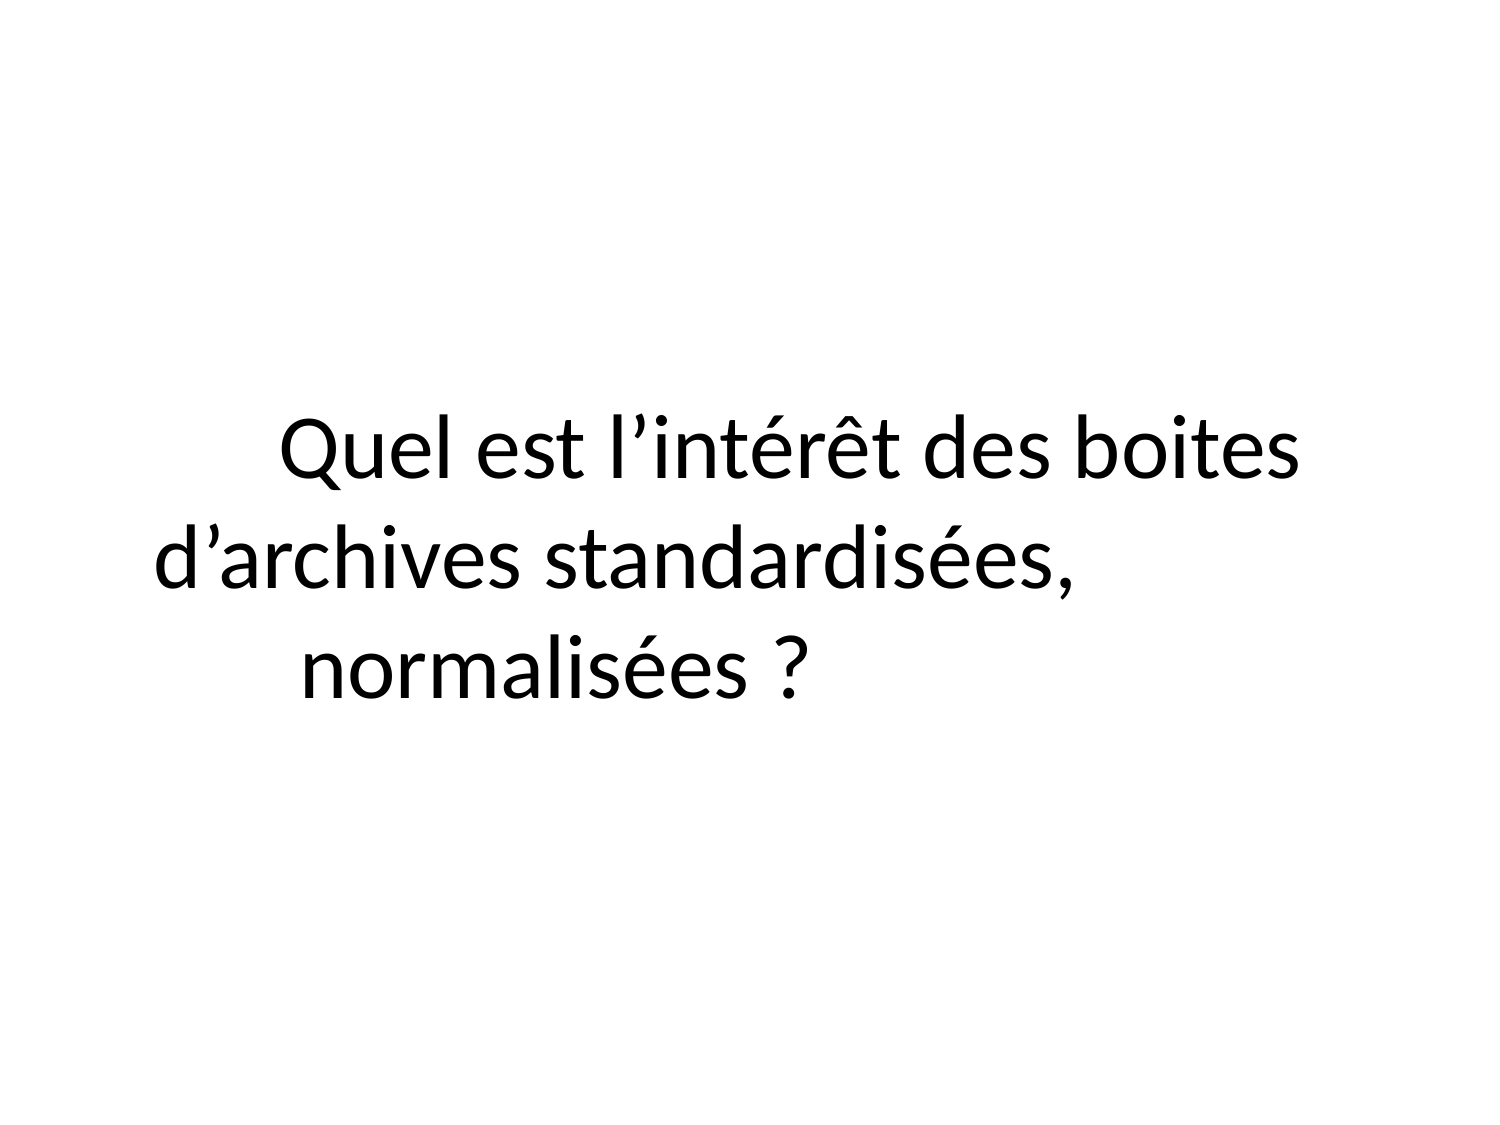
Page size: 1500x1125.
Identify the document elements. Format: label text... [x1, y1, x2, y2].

subtitle Quel est l’intérêt des boites d’archives standardisées, normalisées ? [29, 44, 1483, 1059]
